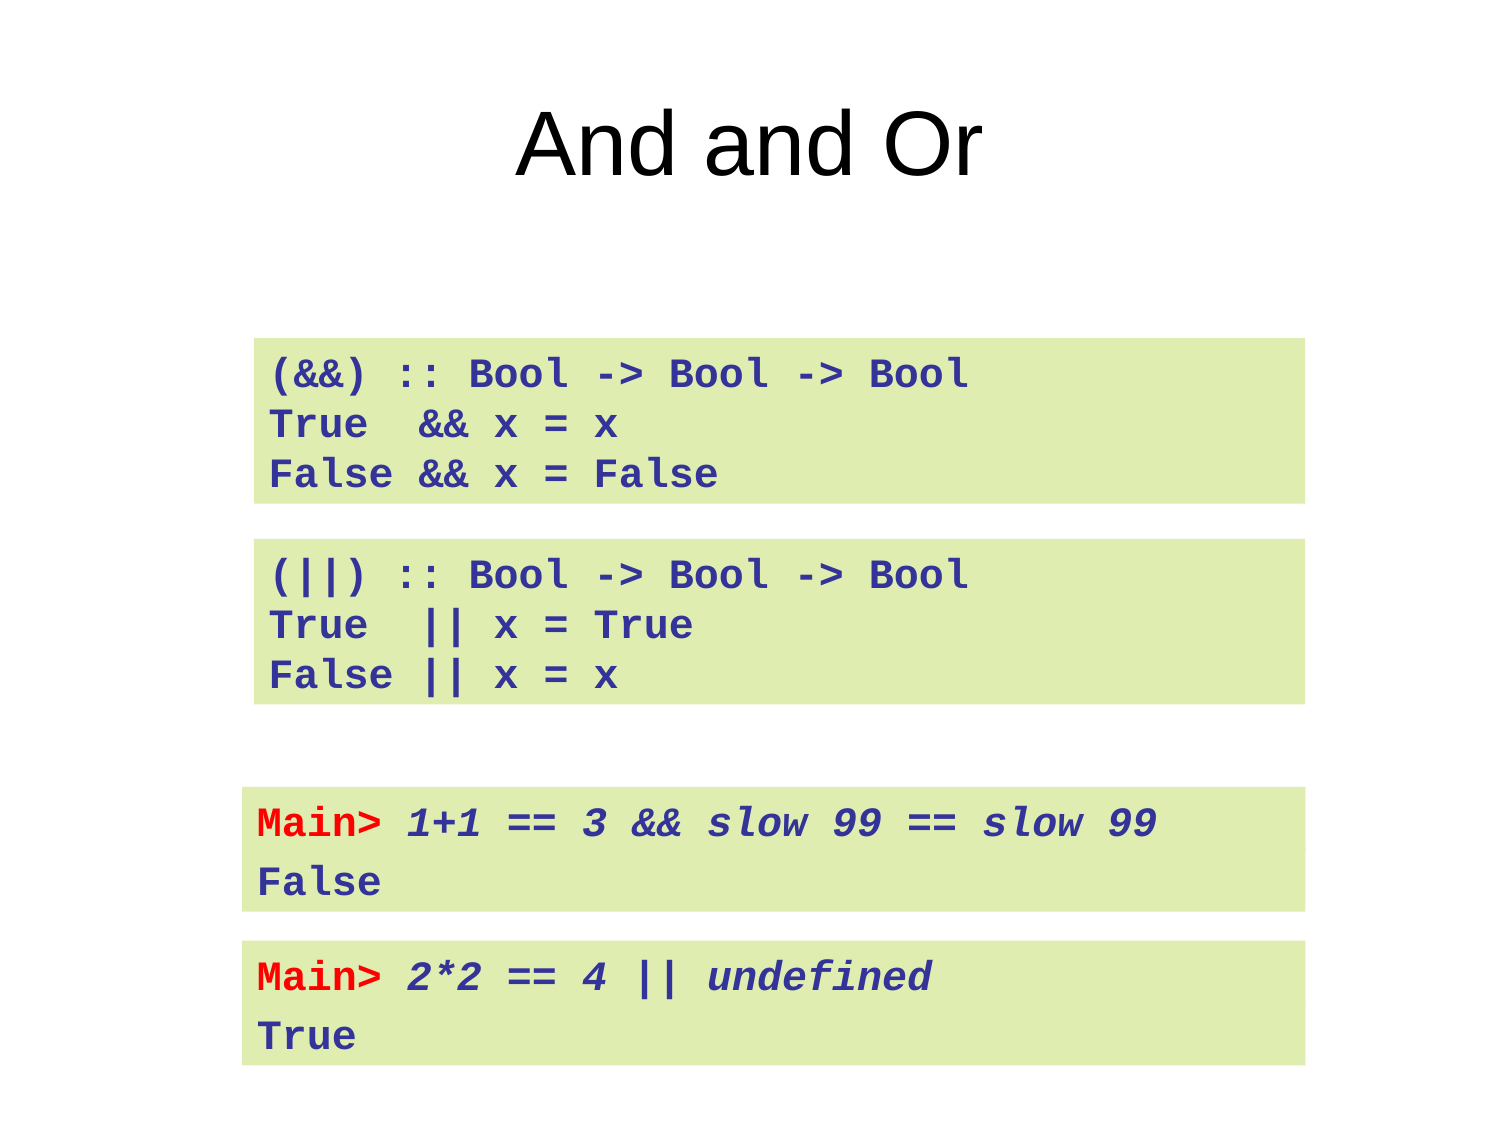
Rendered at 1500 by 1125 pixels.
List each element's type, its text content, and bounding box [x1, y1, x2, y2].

text_box Main> 1+1 == 3 && slow 99 == slow 99 [242, 786, 1306, 846]
text_box (||) :: Bool -> Bool -> Bool True || x = True False || x = x [253, 538, 1306, 705]
text_box False [242, 846, 1306, 912]
text_box True [242, 999, 1306, 1066]
text_box Main> 2*2 == 4 || undefined [242, 940, 1306, 999]
title And and Or [75, 45, 1426, 233]
text_box (&&) :: Bool -> Bool -> Bool True && x = x False && x = False [253, 338, 1306, 504]
